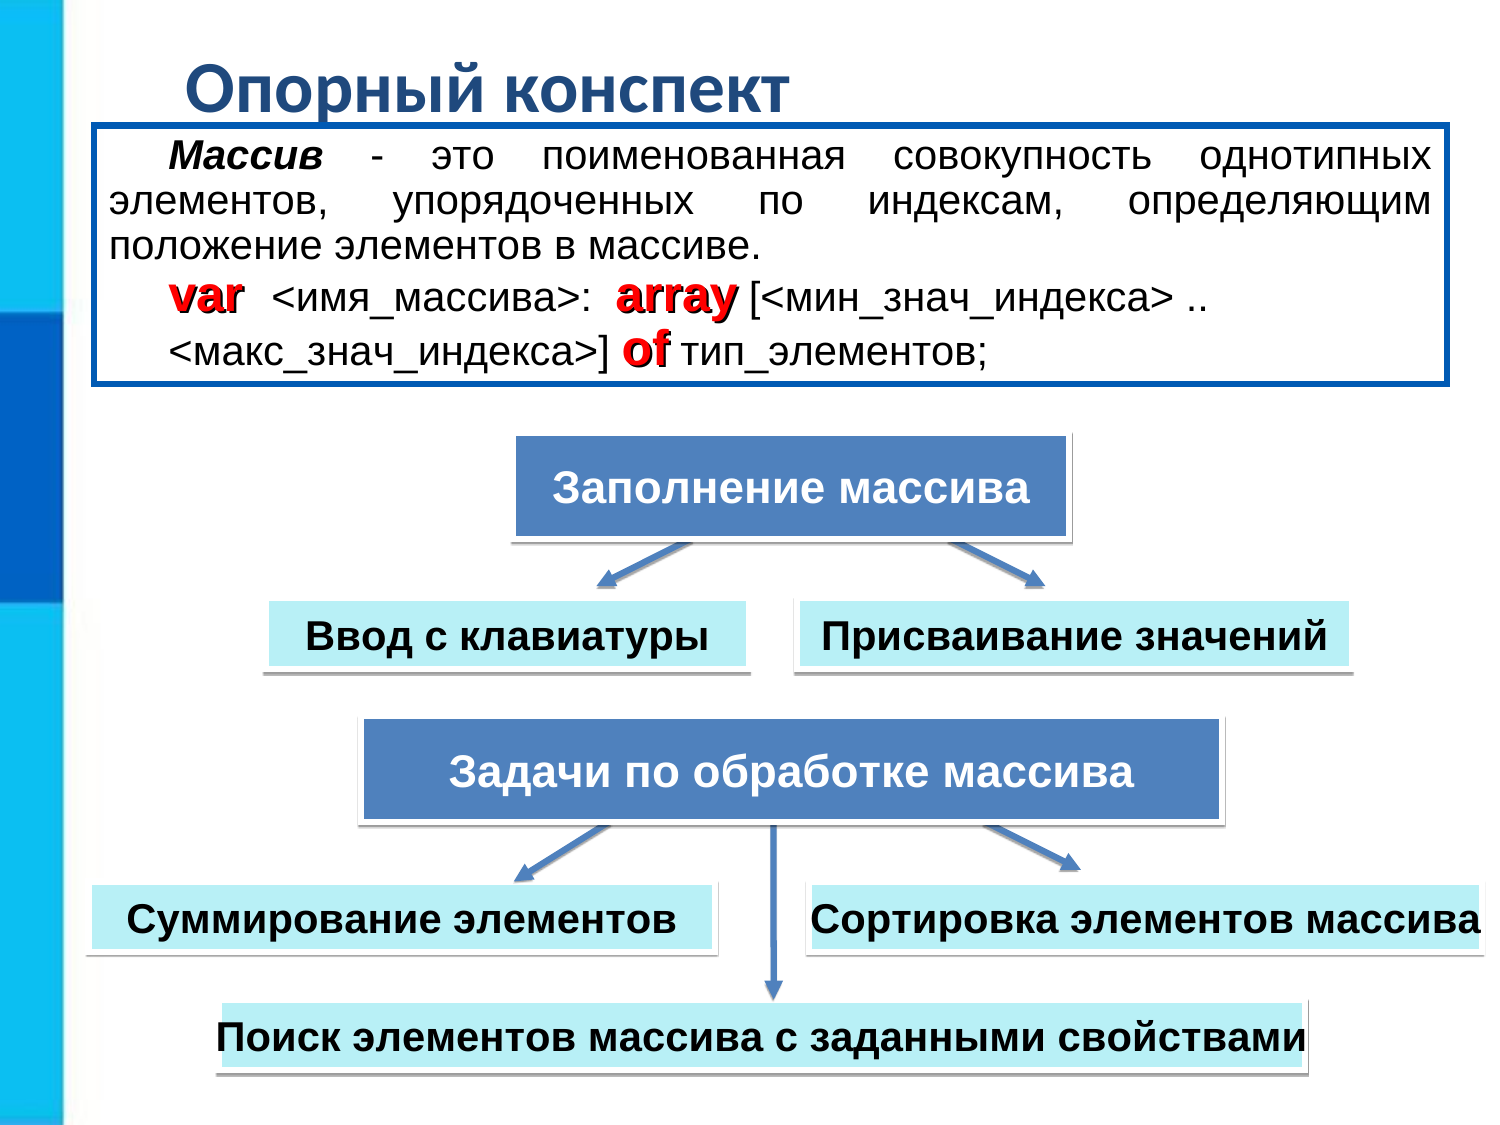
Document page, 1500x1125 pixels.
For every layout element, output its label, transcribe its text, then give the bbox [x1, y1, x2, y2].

text_box Сортировка элементов массива [809, 881, 1483, 953]
text_box Суммирование элементов [88, 881, 716, 953]
text_box Присваивание значений [797, 597, 1353, 669]
picture [0, 0, 1500, 1125]
text_box Поиск элементов массива с заданными свойствами [218, 999, 1306, 1071]
text_box Опорный конспект [171, 30, 1425, 125]
text_box Массив - это поименованная совокупность однотипных элементов, упорядоченных по индексам, определяющим положение элементов в массиве. var <имя_массива>: array [<мин_знач_индекса> .. <макс_знач_индекса>] of тип_элементов; [94, 125, 1447, 384]
text_box Задачи по обработке массива [360, 716, 1223, 823]
text_box Заполнение массива [513, 432, 1070, 539]
text_box Ввод с клавиатуры [265, 597, 750, 669]
